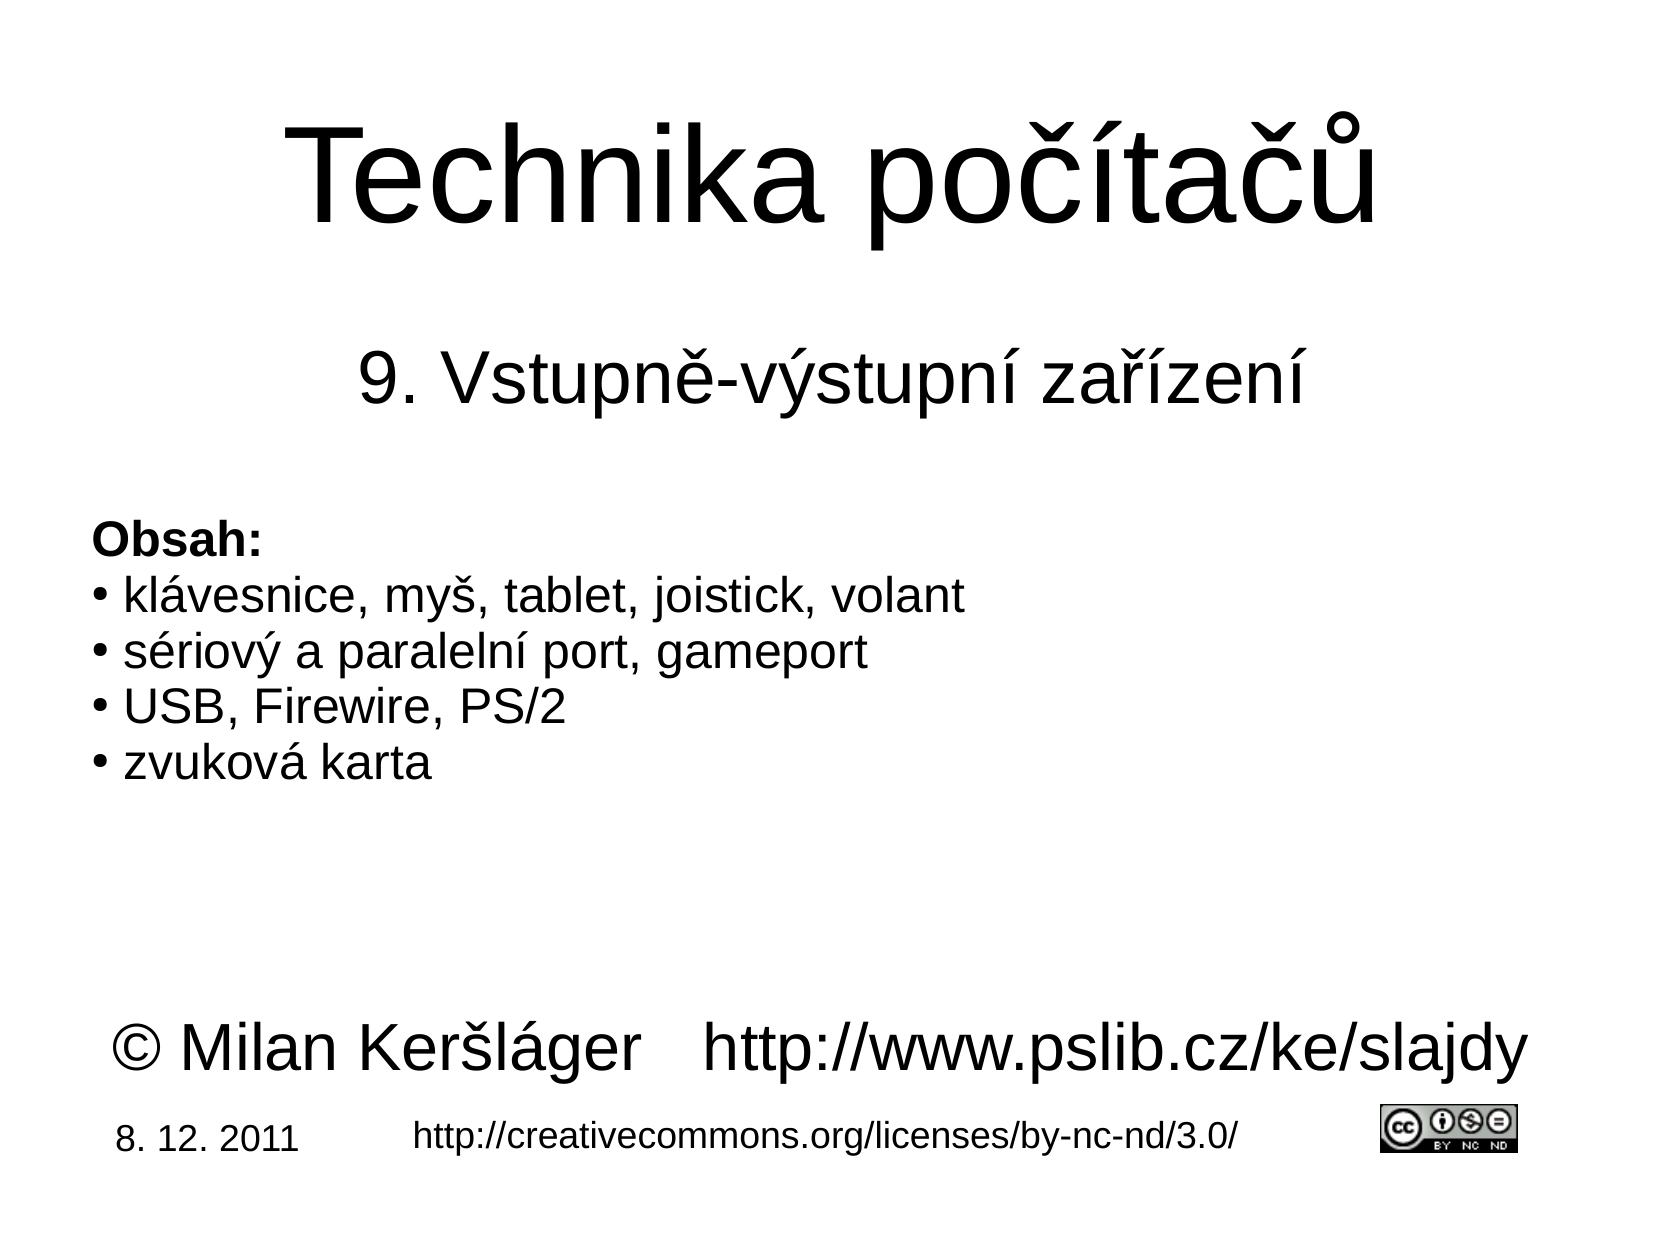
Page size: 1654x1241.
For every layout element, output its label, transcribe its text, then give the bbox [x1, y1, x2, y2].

text_box Obsah: klávesnice, myš, tablet, joistick, volant sériový a paralelní port, gameport USB, Firewire, PS/2 zvuková karta [76, 503, 1583, 799]
picture [1380, 1104, 1518, 1153]
text_box http://creativecommons.org/licenses/by-nc-nd/3.0/ [339, 1107, 1313, 1165]
text_box 8.12.2011 [100, 1110, 337, 1168]
title Technika počítačů 9. Vstupně-výstupní zařízení [88, 56, 1577, 461]
list © Milan Keršláger http://www.pslib.cz/ke/slajdy [76, 1009, 1565, 1087]
